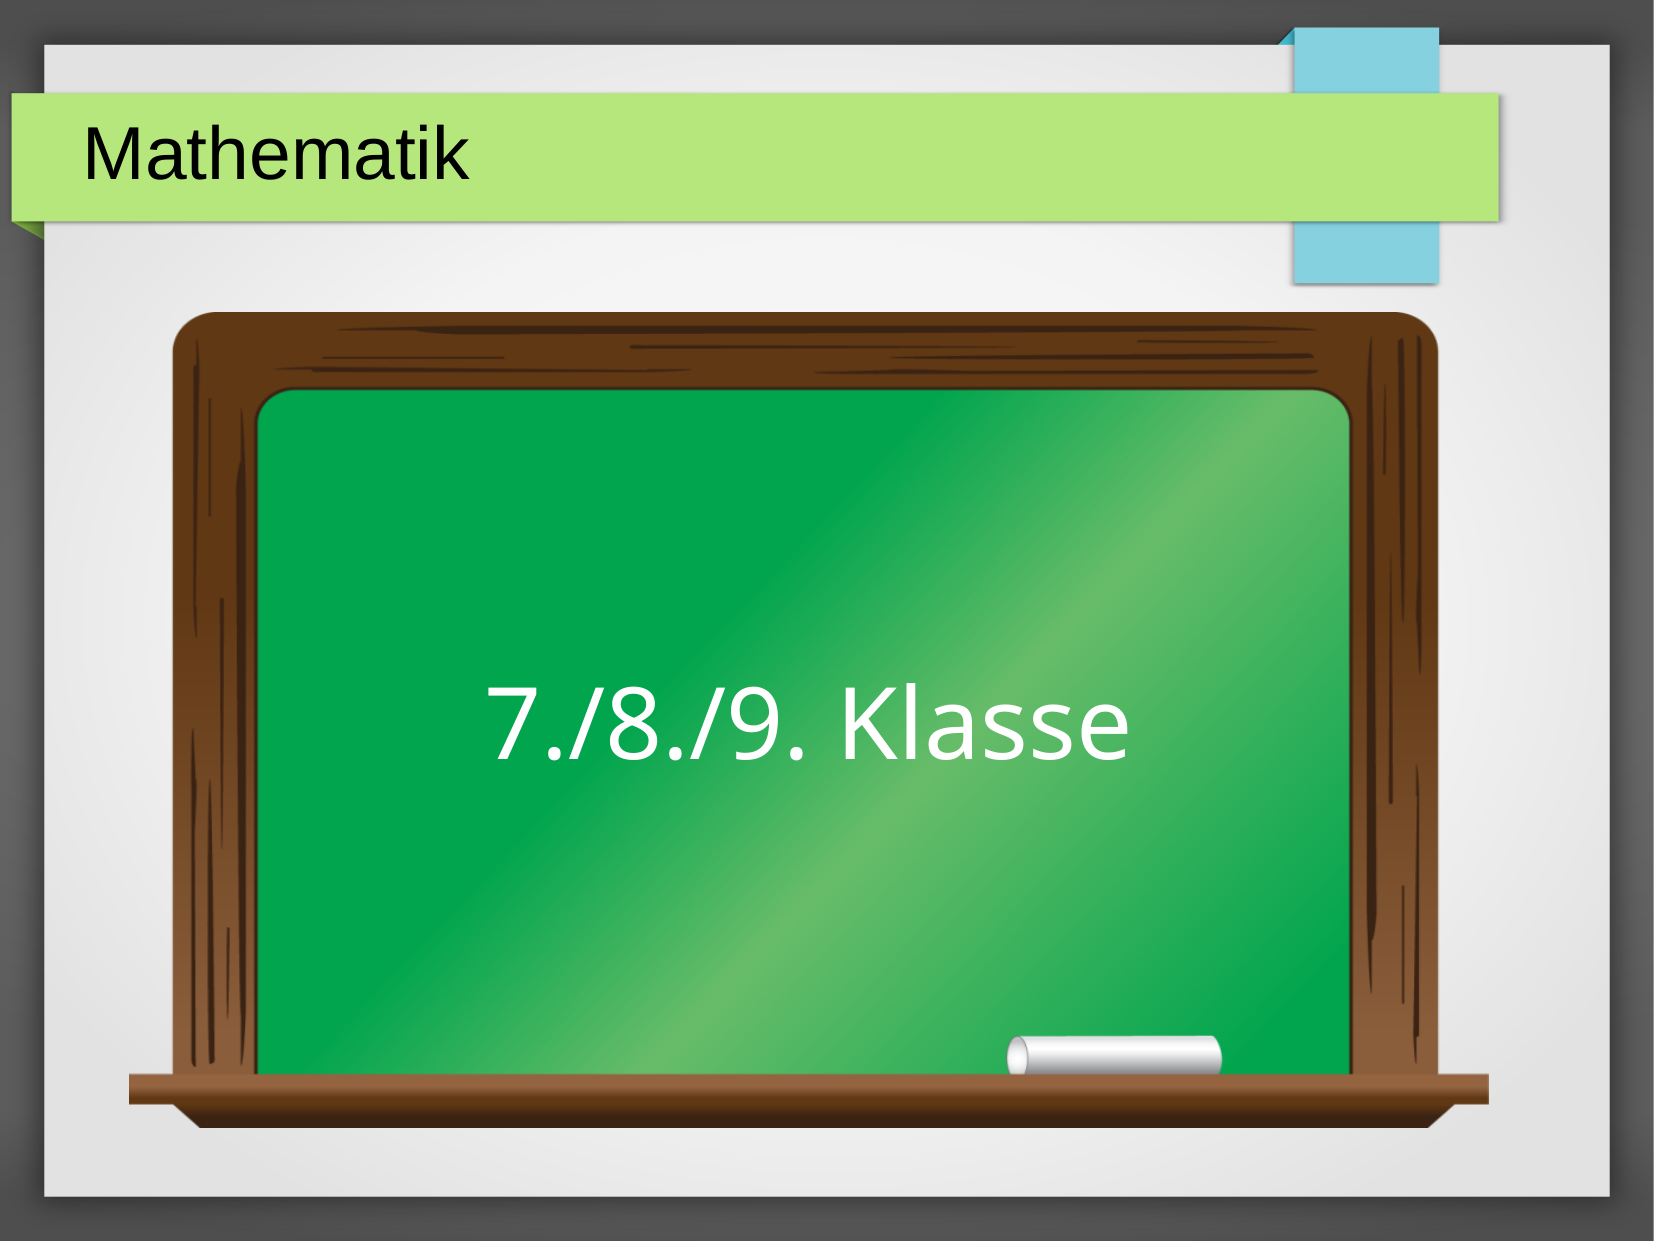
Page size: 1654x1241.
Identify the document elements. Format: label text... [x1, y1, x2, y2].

title Mathematik [82, 94, 1264, 213]
picture [0, 0, 1654, 1241]
subtitle [82, 295, 1571, 1015]
